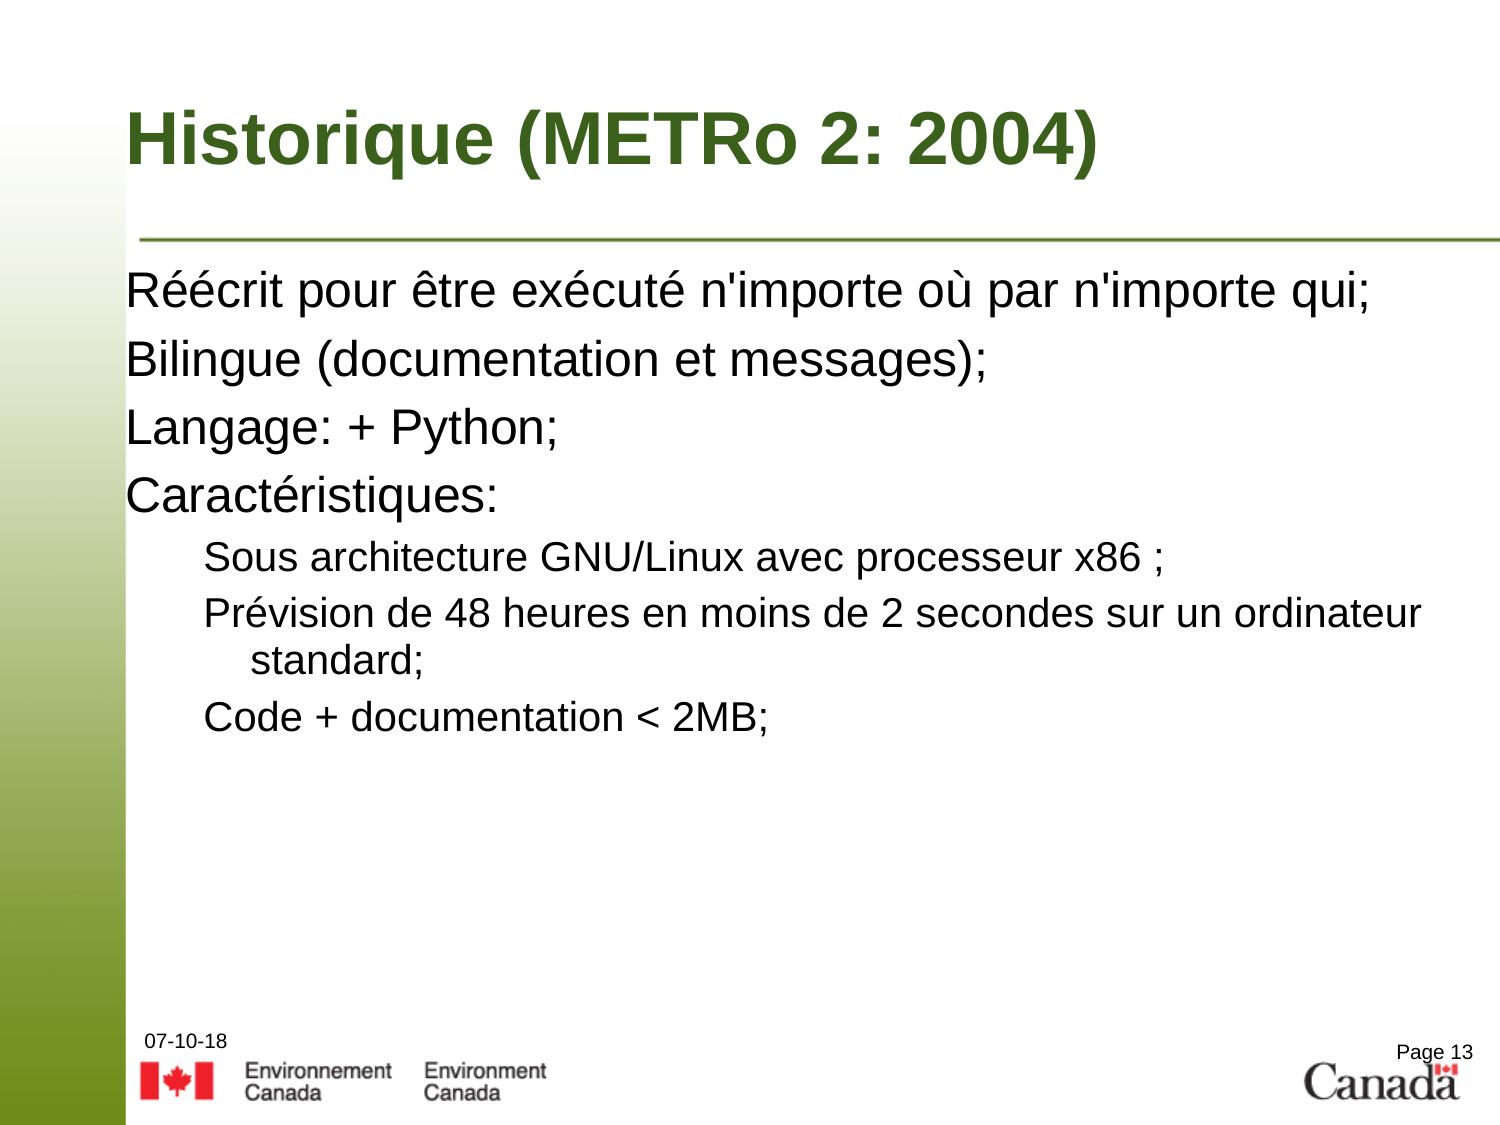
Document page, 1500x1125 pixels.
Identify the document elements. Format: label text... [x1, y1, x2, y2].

list Réécrit pour être exécuté n'importe où par n'importe qui; Bilingue (documentation et messages); Langage: + Python; Caractéristiques: Sous architecture GNU/Linux avec processeur x86 ; Prévision de 48 heures en moins de 2 secondes sur un ordinateur standard; Code + documentation < 2MB; [125, 262, 1463, 990]
title Historique (METRo 2: 2004) [125, 52, 1463, 226]
picture [0, 0, 1500, 1125]
